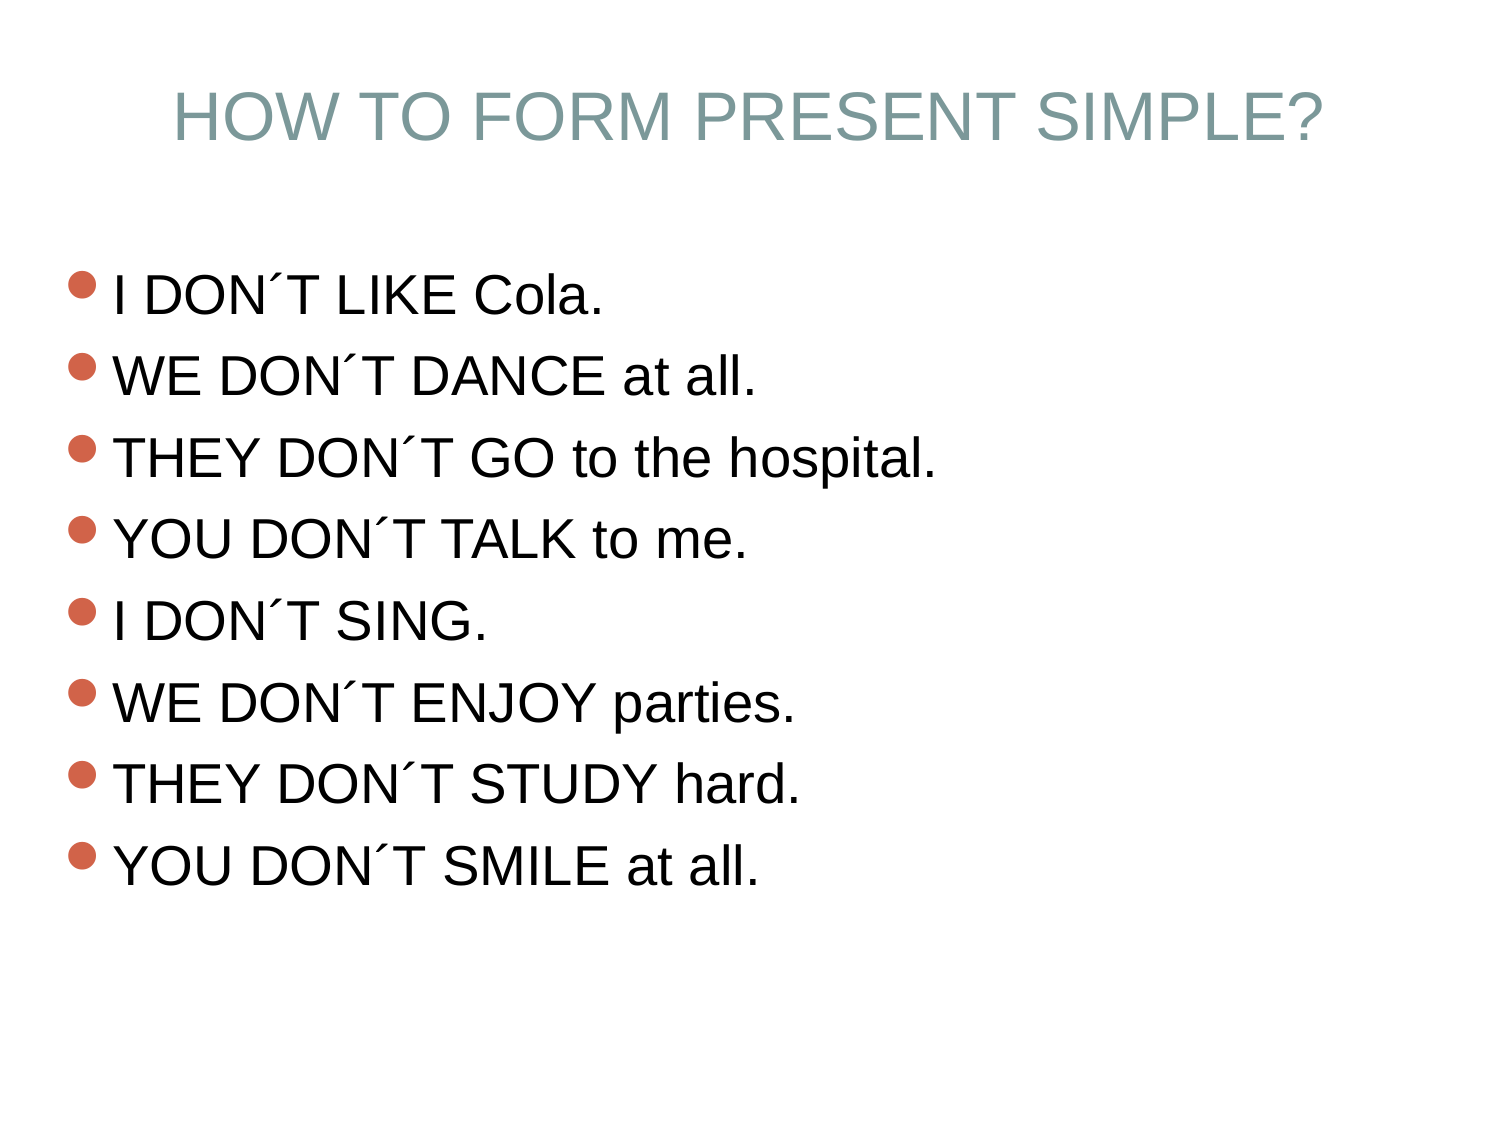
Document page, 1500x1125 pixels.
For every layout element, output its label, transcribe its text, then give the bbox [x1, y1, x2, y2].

title HOW TO FORM PRESENT SIMPLE? [49, 37, 1450, 162]
list I DON´T LIKE Cola. WE DON´T DANCE at all. THEY DON´T GO to the hospital. YOU DON´T TALK to me. I DON´T SING. WE DON´T ENJOY parties. THEY DON´T STUDY hard. YOU DON´T SMILE at all. [49, 250, 1445, 1001]
